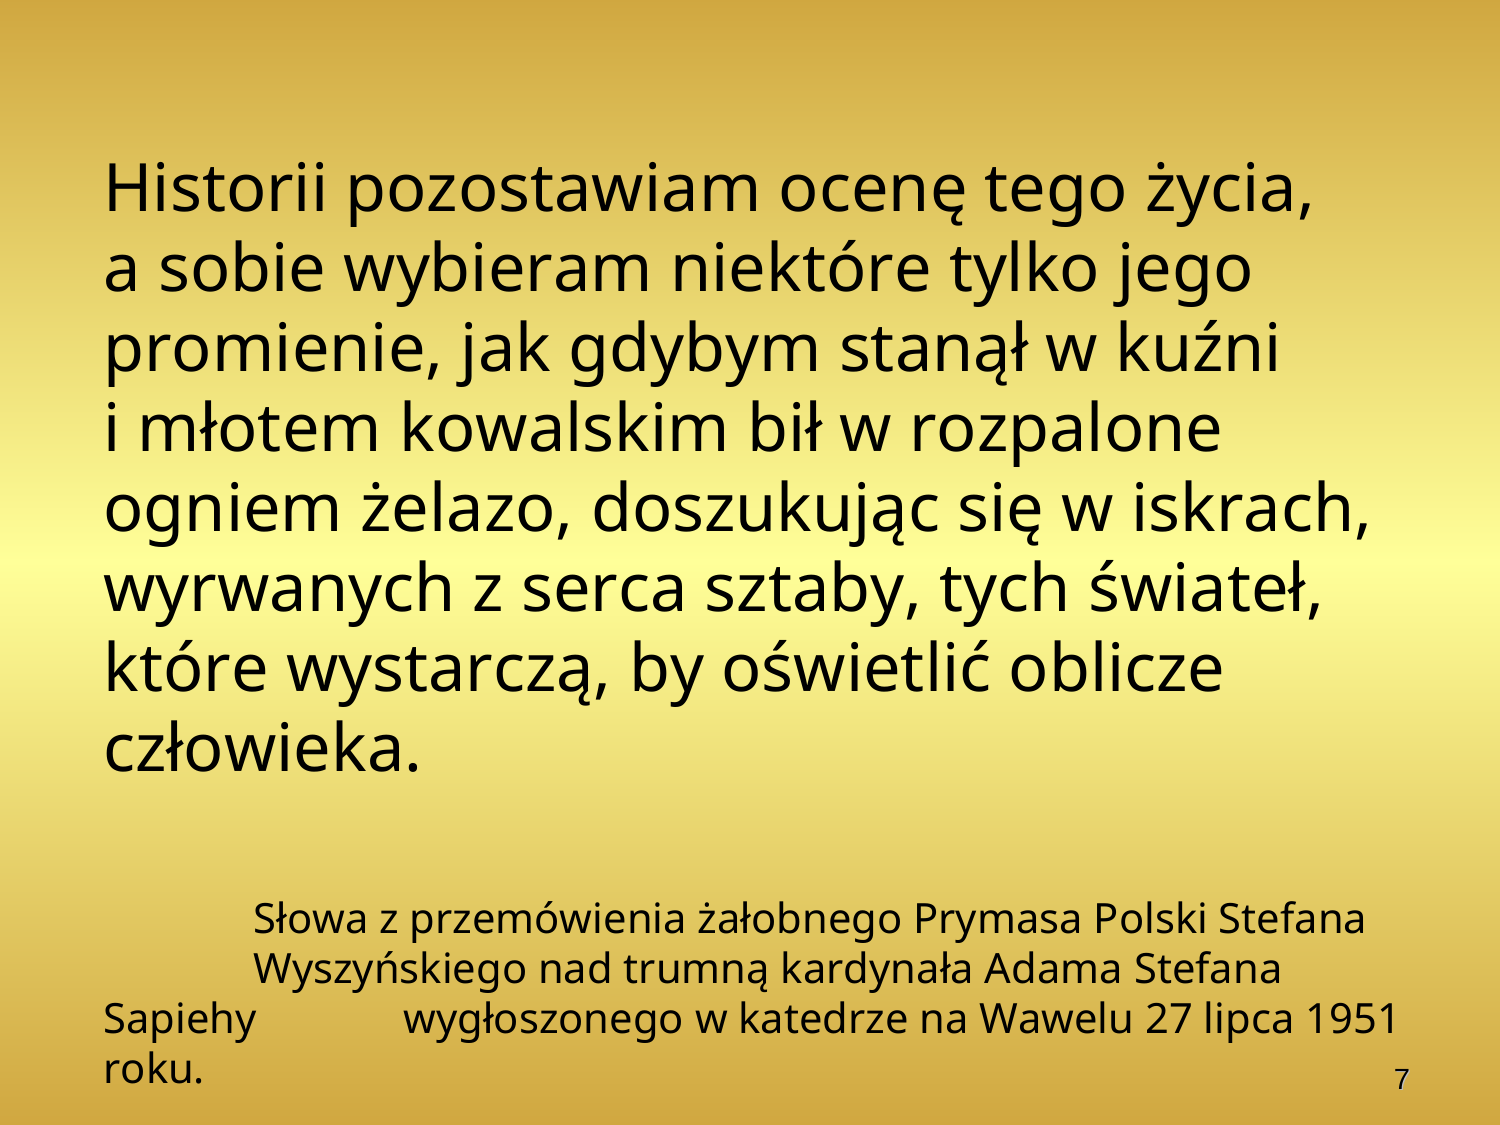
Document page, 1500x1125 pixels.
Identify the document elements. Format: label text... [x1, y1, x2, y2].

list Historii pozostawiam ocenę tego życia, a sobie wybieram niektóre tylko jego promienie, jak gdybym stanął w kuźni i młotem kowalskim bił w rozpalone ogniem żelazo, doszukując się w iskrach, wyrwanych z serca sztaby, tych świateł, które wystarczą, by oświetlić oblicze człowieka. Słowa z przemówienia żałobnego Prymasa Polski Stefana Wyszyńskiego nad trumną kardynała Adama Stefana Sapiehy wygłoszonego w katedrze na Wawelu 27 lipca 1951 roku. [88, 137, 1439, 1024]
text_box <numer> [1074, 1024, 1426, 1103]
